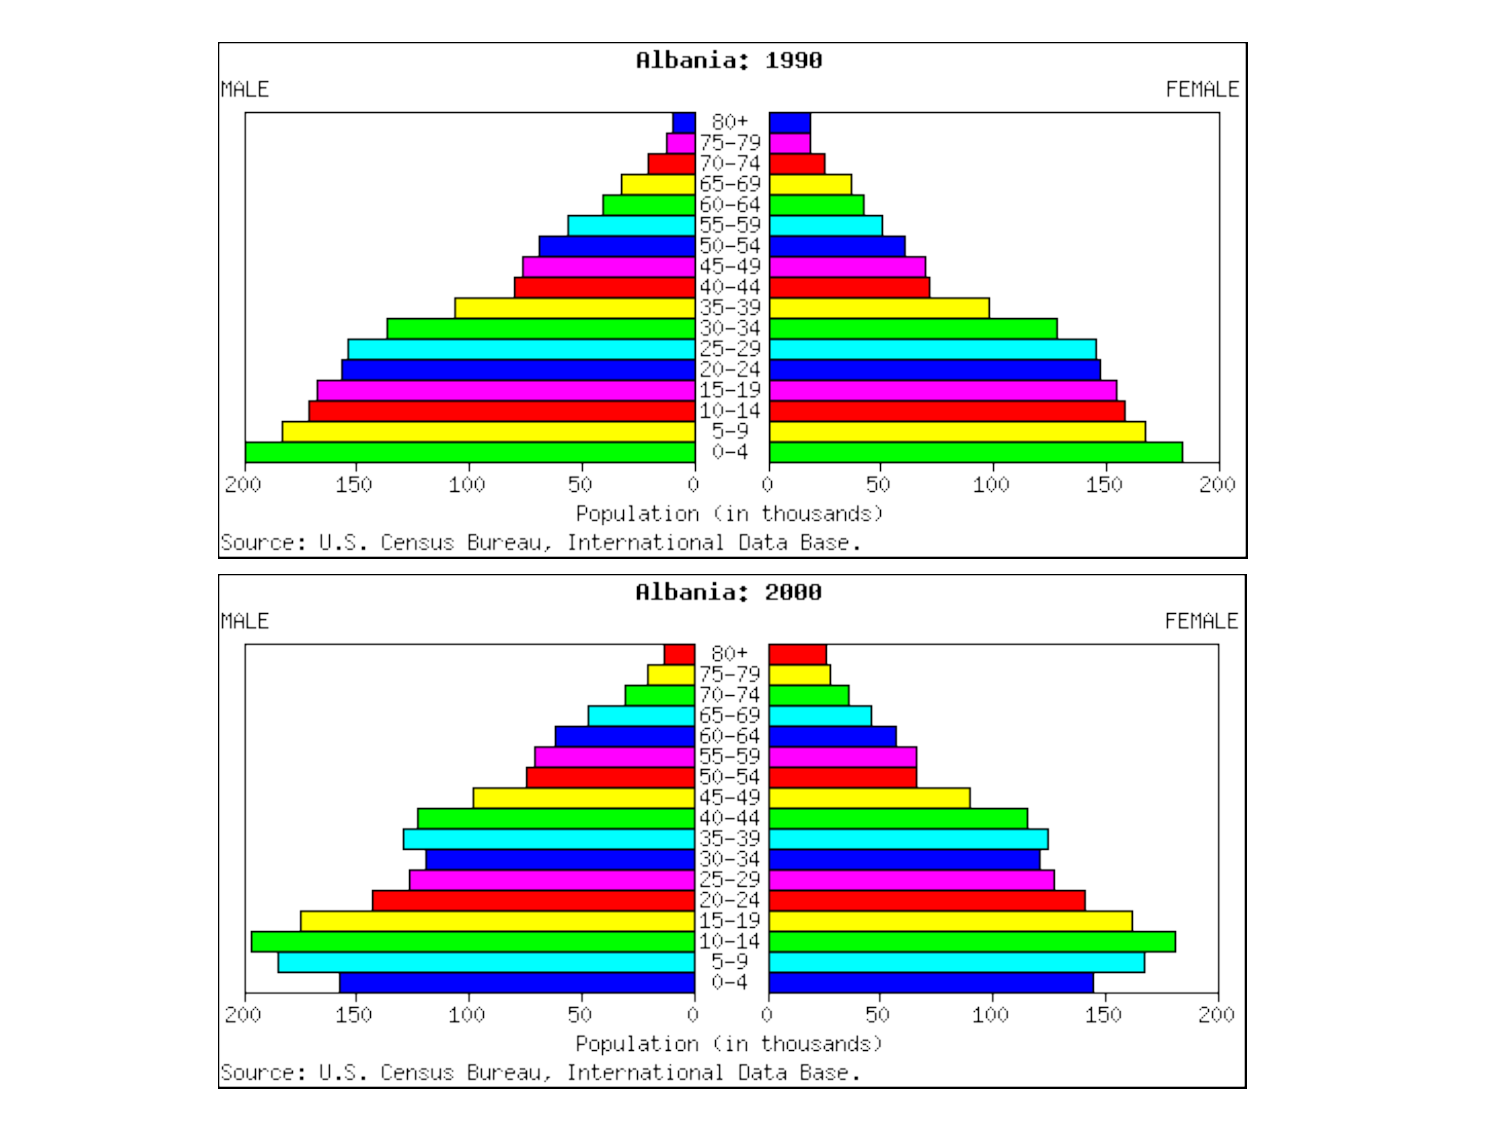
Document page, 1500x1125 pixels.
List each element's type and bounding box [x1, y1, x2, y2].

picture [218, 42, 1248, 559]
picture [218, 574, 1247, 1089]
